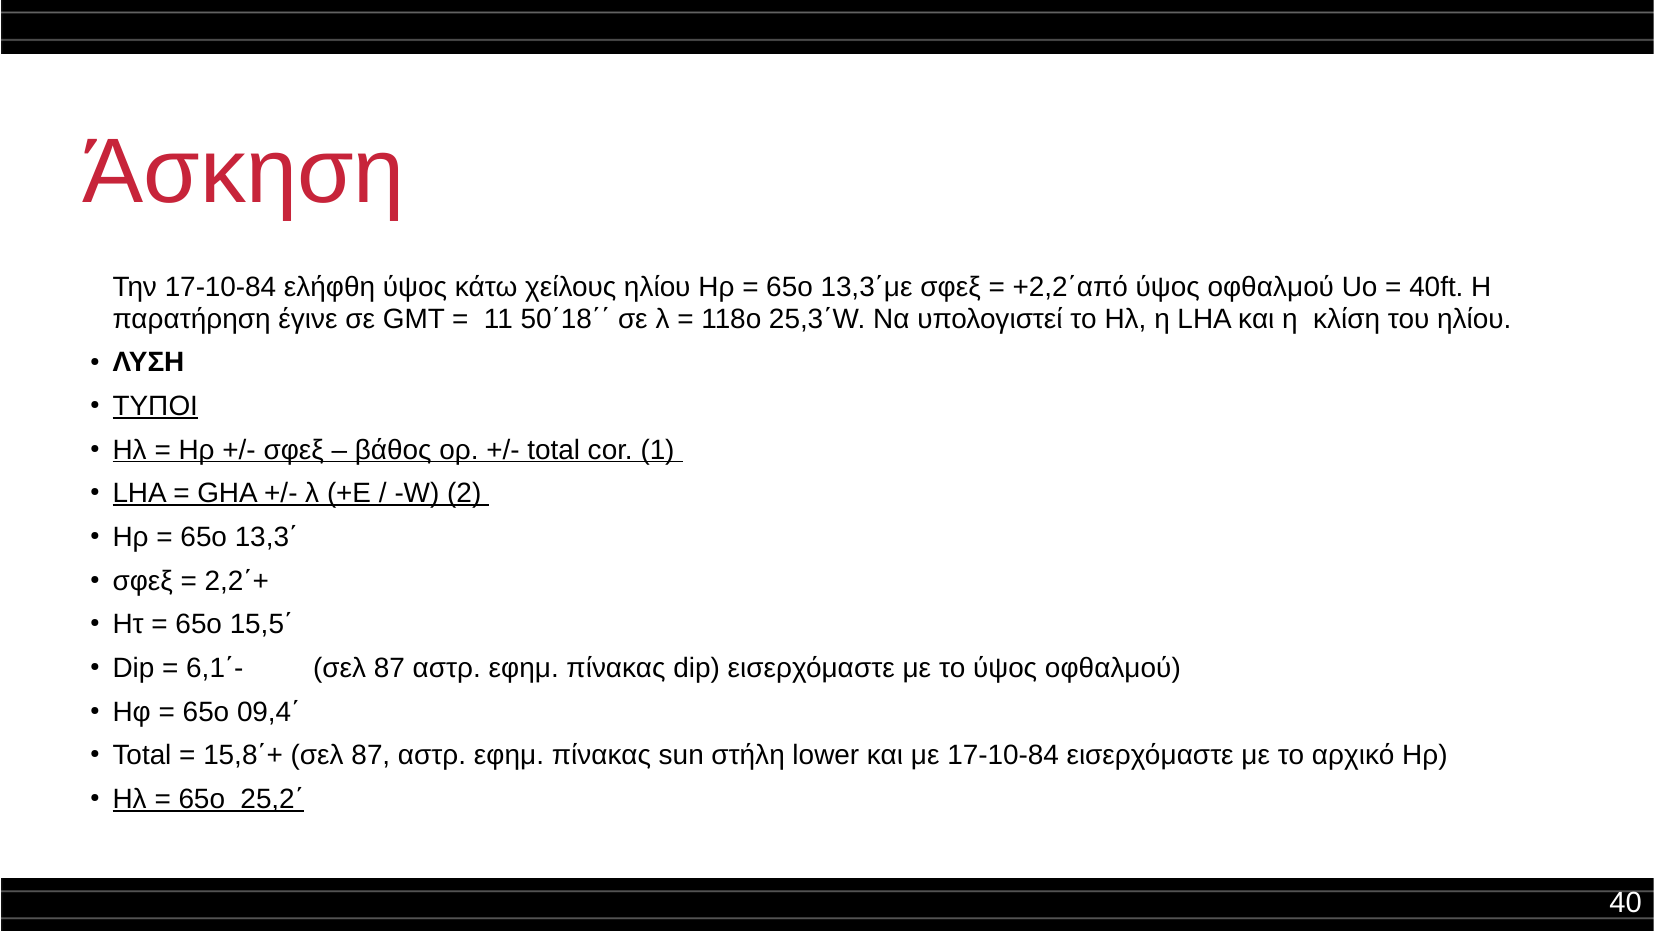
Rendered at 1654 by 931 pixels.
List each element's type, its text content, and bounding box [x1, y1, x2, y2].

list Την 17-10-84 ελήφθη ύψος κάτω χείλους ηλίου Ηρ = 65ο 13,3΄με σφεξ = +2,2΄από ύψος οφθαλμού Uo = 40ft. Η παρατήρηση έγινε σε GMT = 11 50΄18΄΄ σε λ = 118ο 25,3΄W. Να υπολογιστεί το Ηλ, η LHA και η κλίση του ηλίου. ΛΥΣΗ ΤΥΠΟΙ Ηλ = Ηρ +/- σφεξ – βάθος ορ. +/- total cor. (1) LHA = GHA +/- λ (+E / -W) (2) Ηρ = 65ο 13,3΄ σφεξ = 2,2΄+ Ητ = 65ο 15,5΄ Dip = 6,1΄- (σελ 87 αστρ. εφημ. πίνακας dip) εισερχόμαστε με το ύψος οφθαλμού) Ηφ = 65ο 09,4΄ Total = 15,8΄+ (σελ 87, αστρ. εφημ. πίνακας sun στήλη lower και με 17-10-84 εισερχόμαστε με το αρχικό Ηρ) Ηλ = 65ο 25,2΄ [82, 271, 1651, 826]
picture [1, 878, 1654, 931]
picture [1, 0, 1654, 54]
title Άσκηση [82, 92, 1571, 249]
